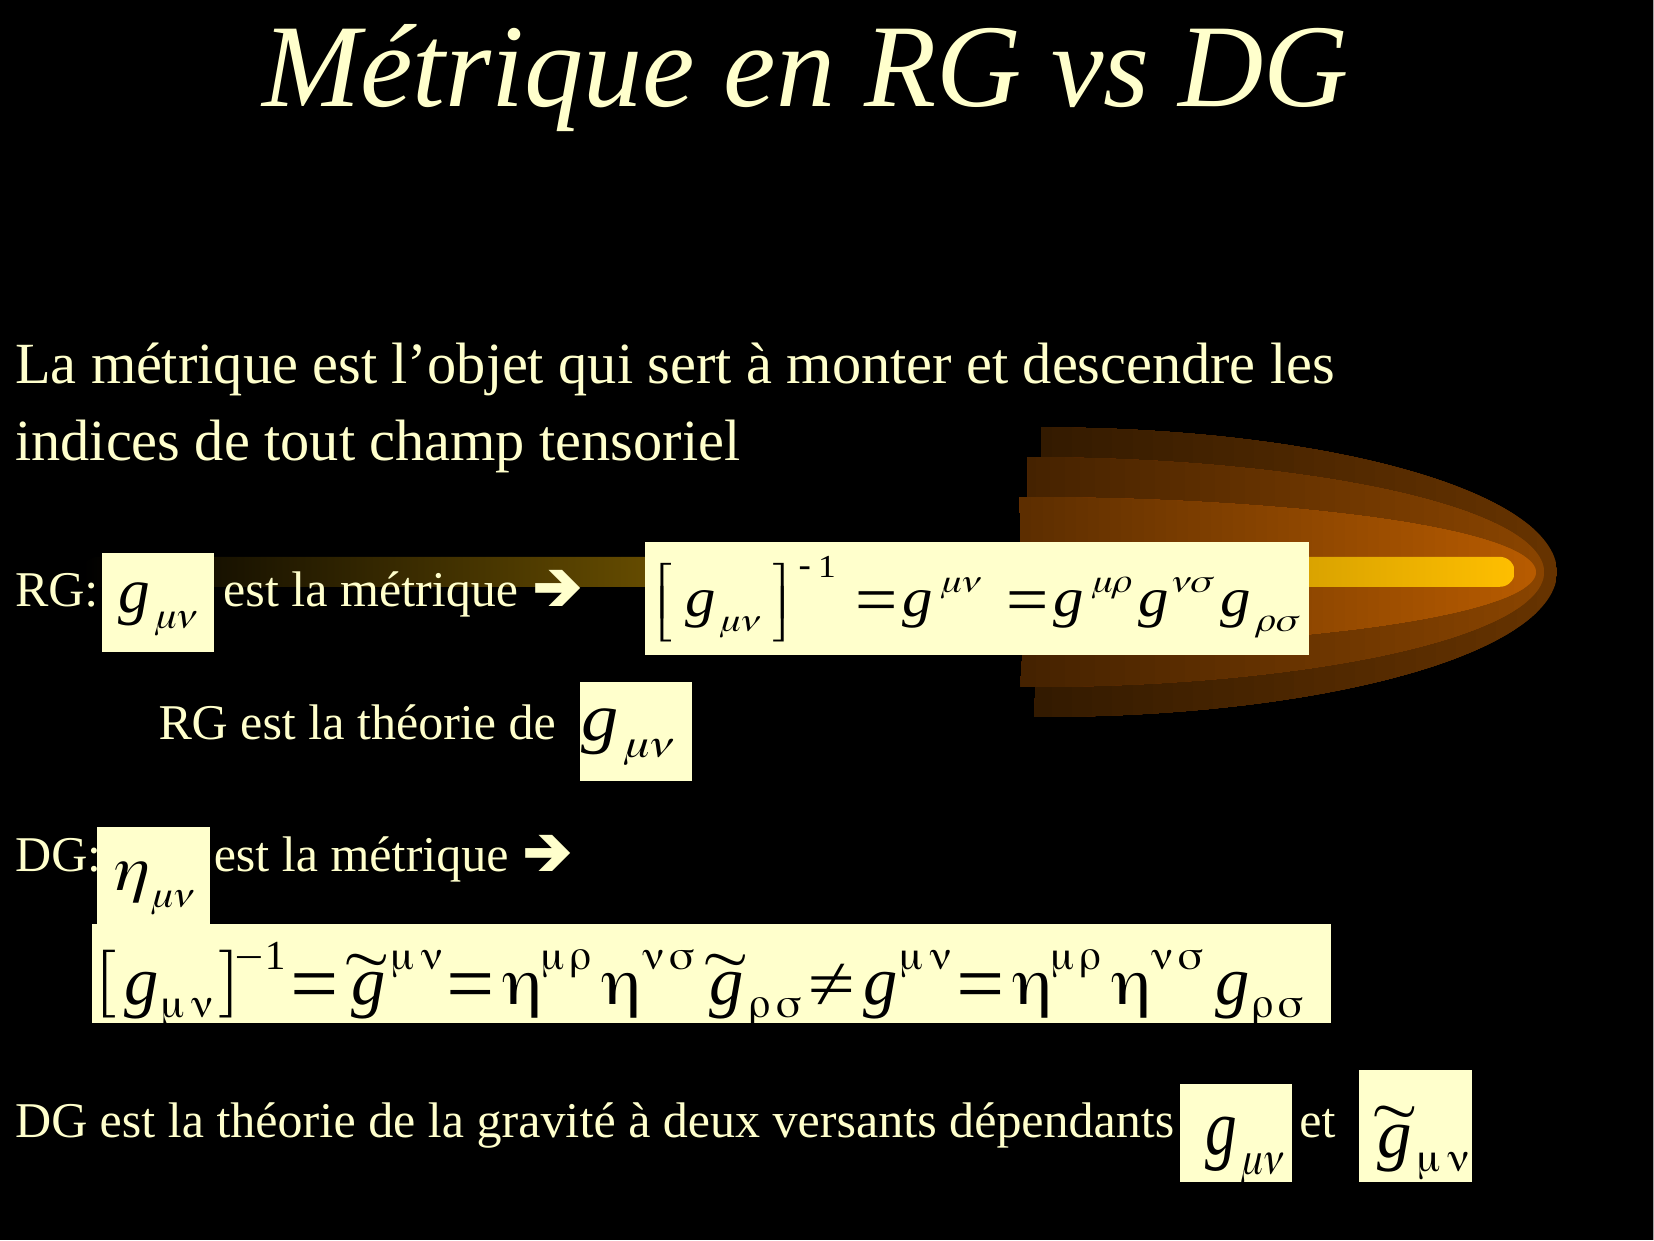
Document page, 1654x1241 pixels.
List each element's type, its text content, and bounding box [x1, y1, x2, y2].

chart [91, 932, 1312, 1028]
chart [646, 543, 1312, 656]
chart [108, 827, 209, 928]
chart [106, 549, 212, 650]
chart [1360, 1095, 1477, 1182]
title Métrique en RG vs DG [0, 0, 1613, 139]
chart [1192, 1074, 1299, 1201]
chart [566, 672, 691, 780]
list La métrique est l’objet qui sert à monter et descendre les indices de tout champ tensoriel RG: est la métrique  RG est la théorie de DG: est la métrique  DG est la théorie de la gravité à deux versants dépendants et [0, 325, 1654, 1241]
